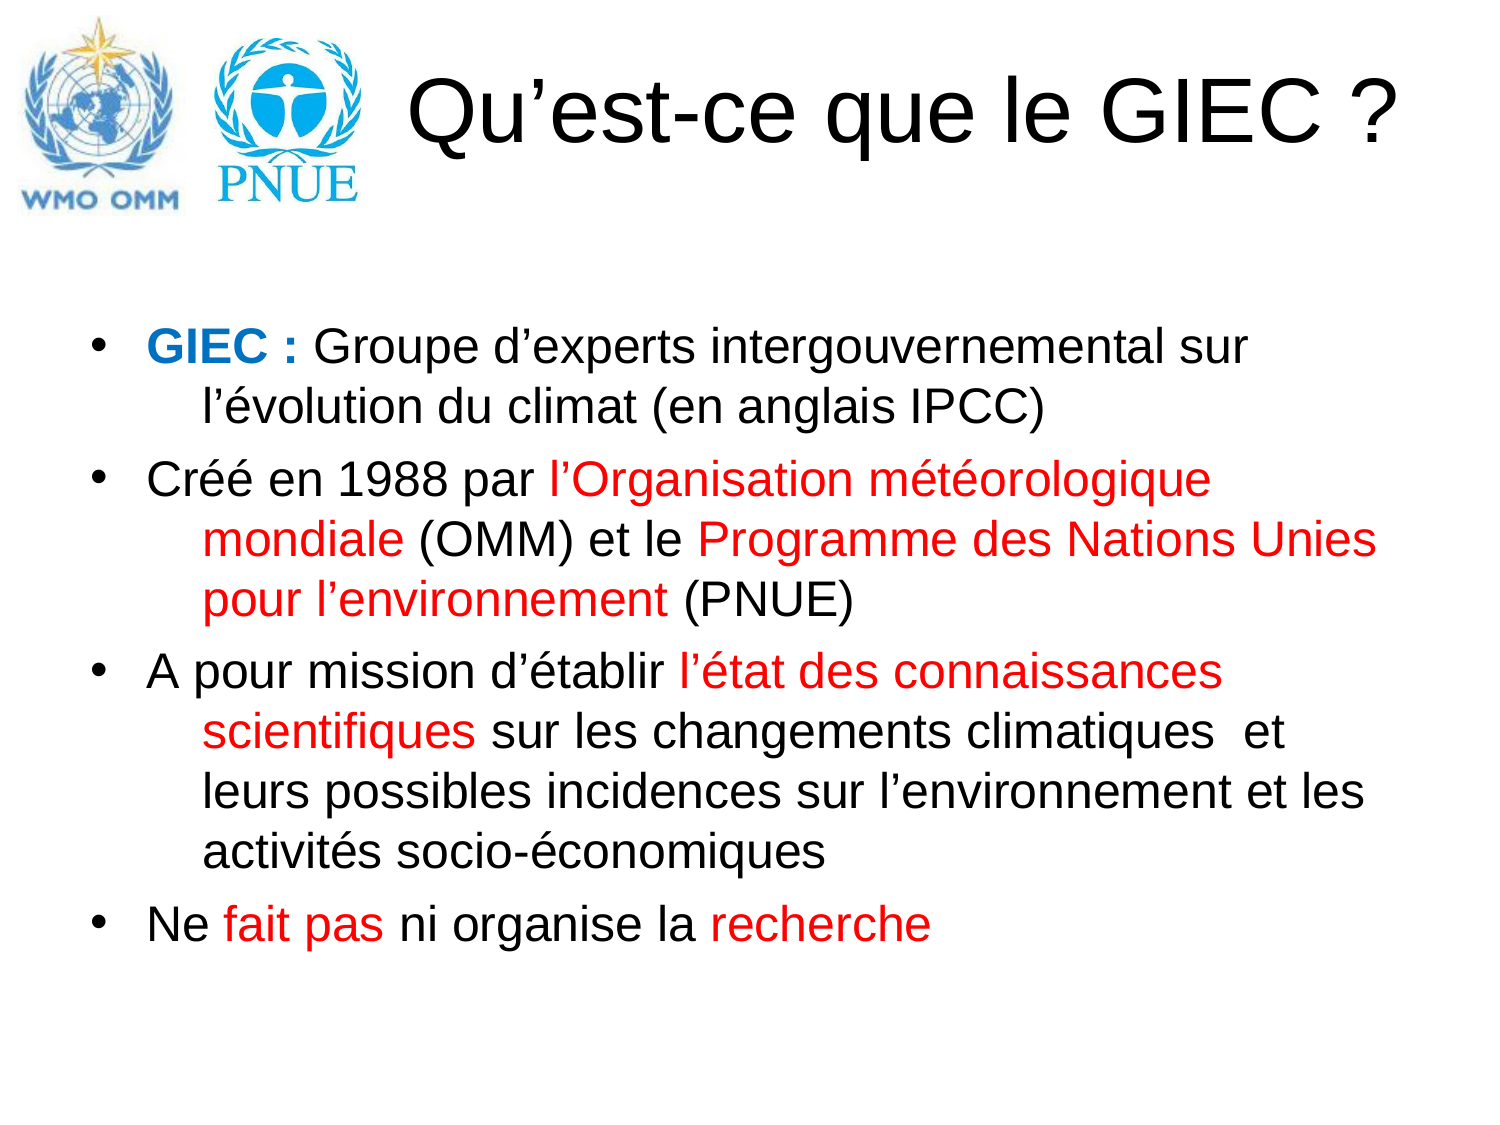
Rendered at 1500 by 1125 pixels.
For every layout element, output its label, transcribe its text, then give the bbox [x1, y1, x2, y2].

text_box GIEC : Groupe d’experts intergouvernemental sur l’évolution du climat (en anglais IPCC) Créé en 1988 par l’Organisation météorologique mondiale (OMM) et le Programme des Nations Unies pour l’environnement (PNUE) A pour mission d’établir l’état des connaissances scientifiques sur les changements climatiques et leurs possibles incidences sur l’environnement et les activités socio-économiques Ne fait pas ni organise la recherche [75, 306, 1426, 1049]
text_box Qu’est-ce que le GIEC ? [324, 43, 1484, 231]
picture [214, 38, 361, 204]
picture [17, 15, 186, 216]
